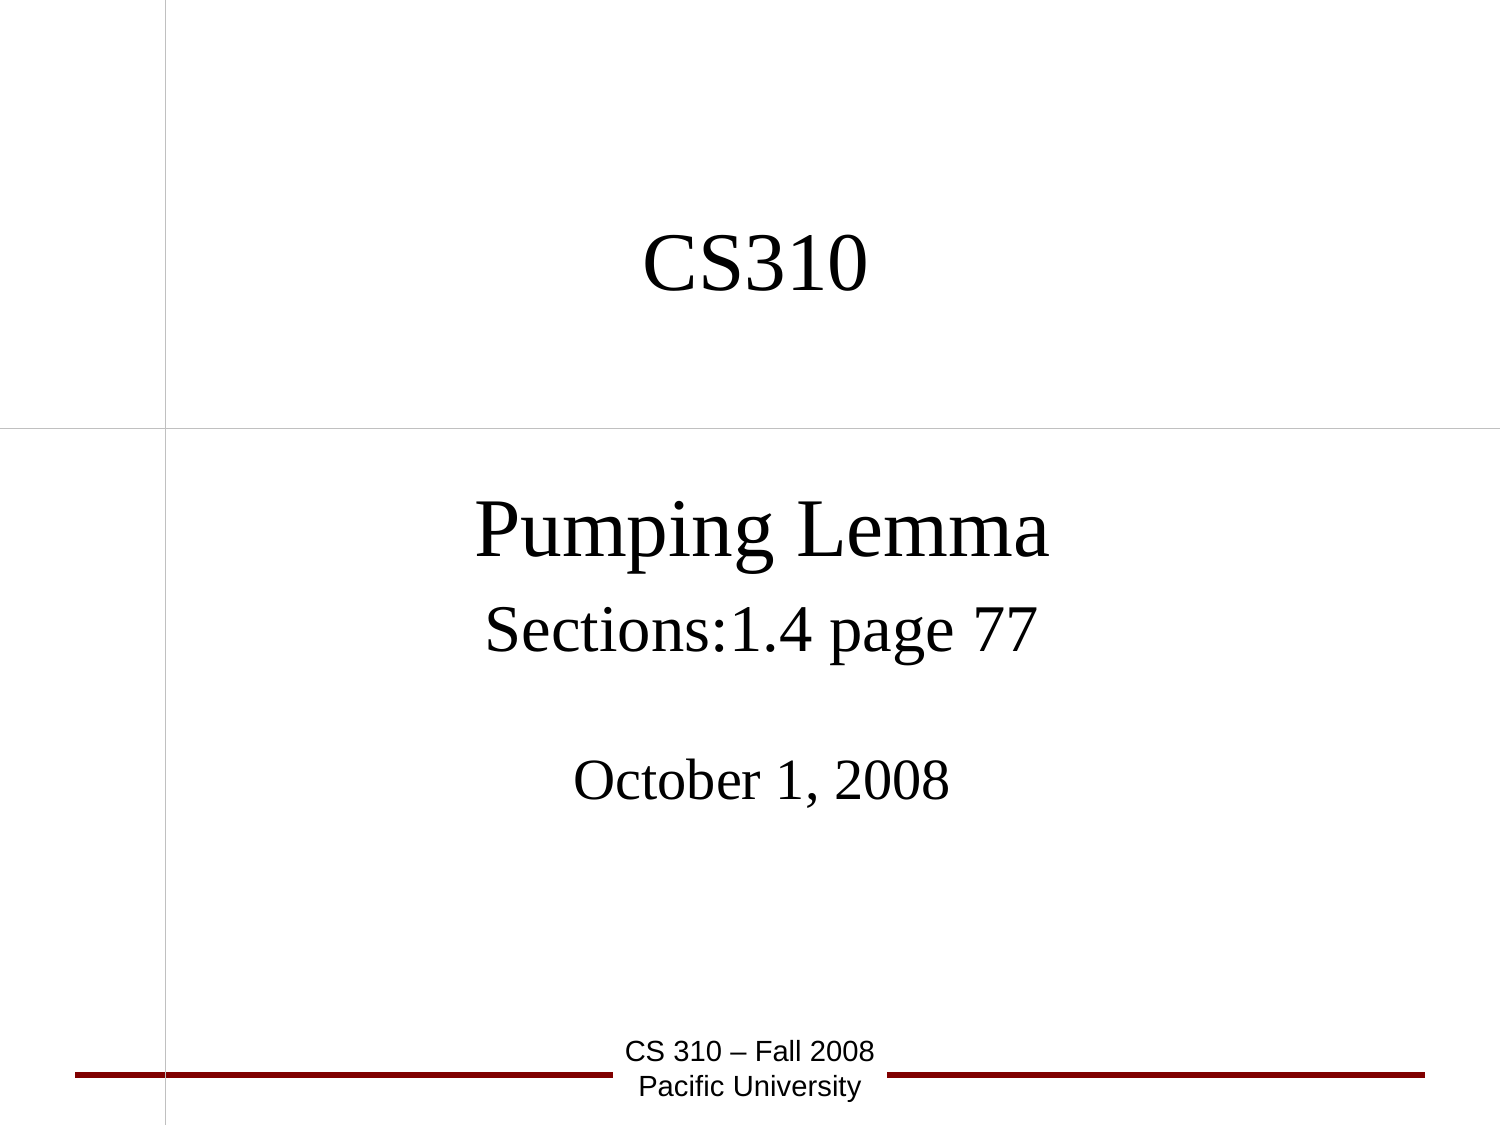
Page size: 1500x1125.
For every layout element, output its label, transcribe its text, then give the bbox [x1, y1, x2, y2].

title CS310 [125, 87, 1388, 438]
subtitle Pumping Lemma Sections:1.4 page 77 October 1, 2008 [112, 474, 1413, 888]
